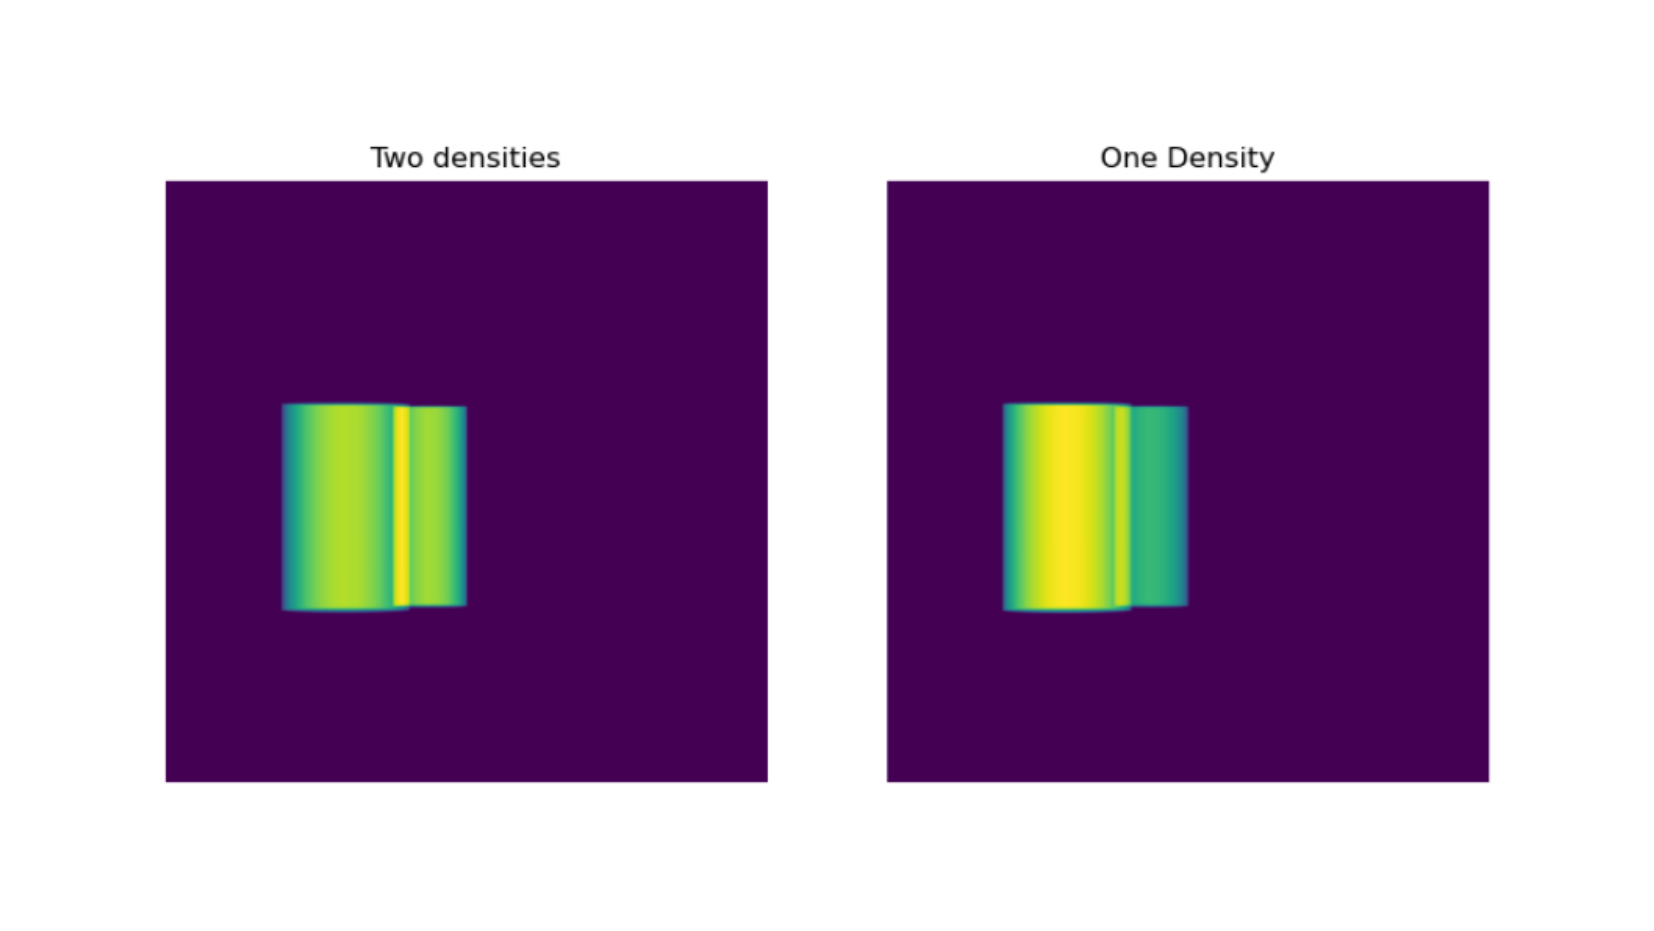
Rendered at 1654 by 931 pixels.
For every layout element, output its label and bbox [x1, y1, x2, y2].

picture [149, 130, 1503, 798]
